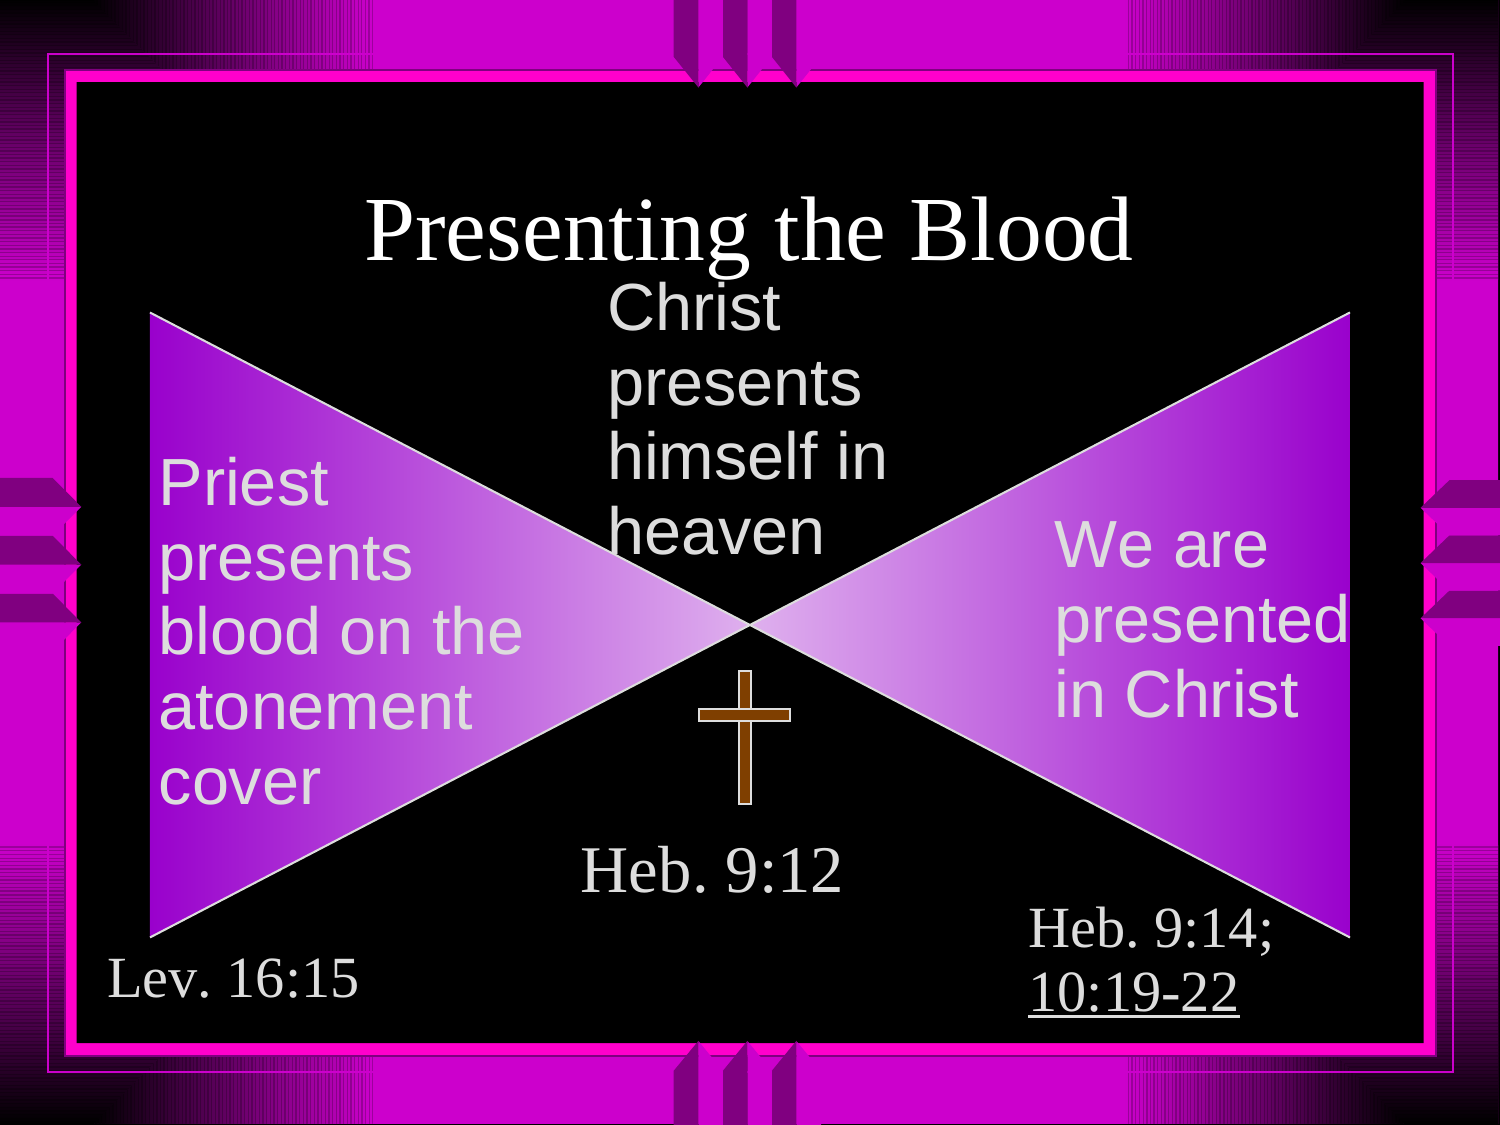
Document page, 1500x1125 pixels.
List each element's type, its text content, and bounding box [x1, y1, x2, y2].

text_box [755, 314, 1351, 887]
text_box [149, 314, 384, 437]
text_box [149, 827, 357, 936]
text_box Heb. 9:14; 10:19-22 [1013, 887, 1413, 1032]
title Presenting the Blood [112, 99, 1388, 288]
text_box [699, 671, 790, 804]
text_box Heb. 9:12 [565, 824, 961, 915]
text_box Lev. 16:15 [92, 937, 593, 1018]
text_box Priest presents blood on the atonement cover [143, 437, 575, 827]
text_box We are presented in Christ [1039, 499, 1385, 740]
text_box Christ presents himself in heaven [592, 262, 1037, 577]
text_box [575, 536, 745, 714]
